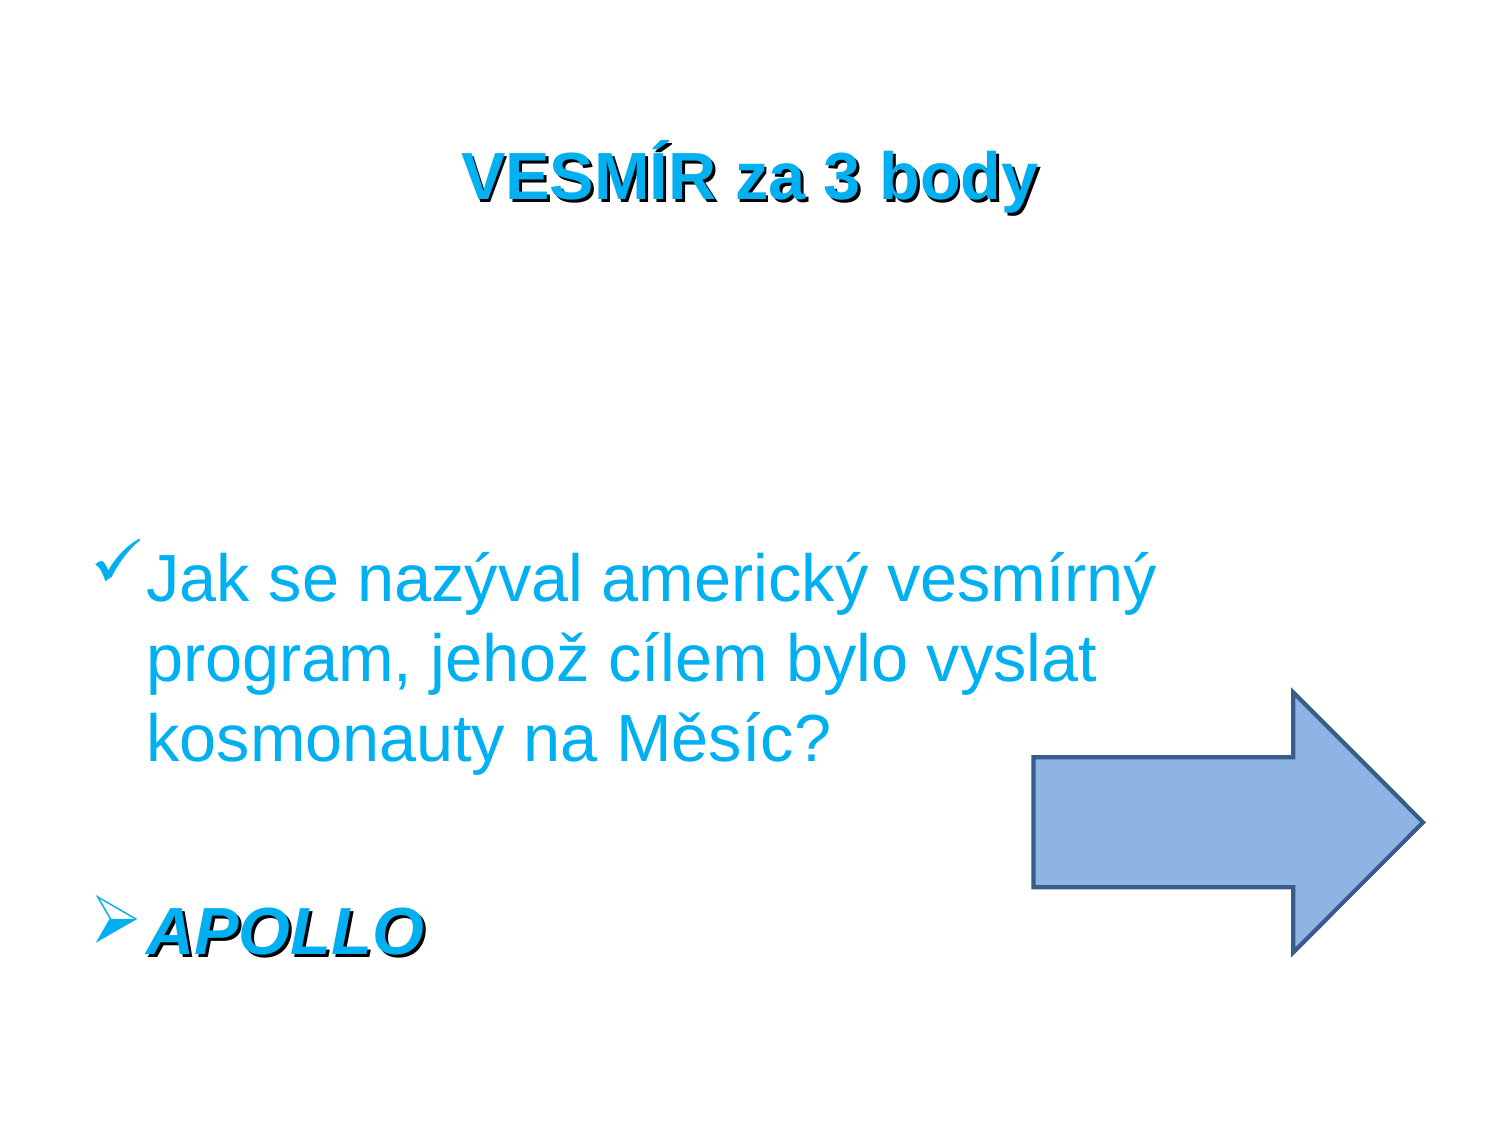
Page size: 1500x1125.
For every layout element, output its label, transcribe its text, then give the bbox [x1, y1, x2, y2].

title VESMÍR za 3 body [75, 113, 1426, 233]
text_box [1033, 692, 1424, 953]
list Jak se nazýval americký vesmírný program, jehož cílem bylo vyslat kosmonauty na Měsíc? APOLLO [75, 527, 1426, 1079]
